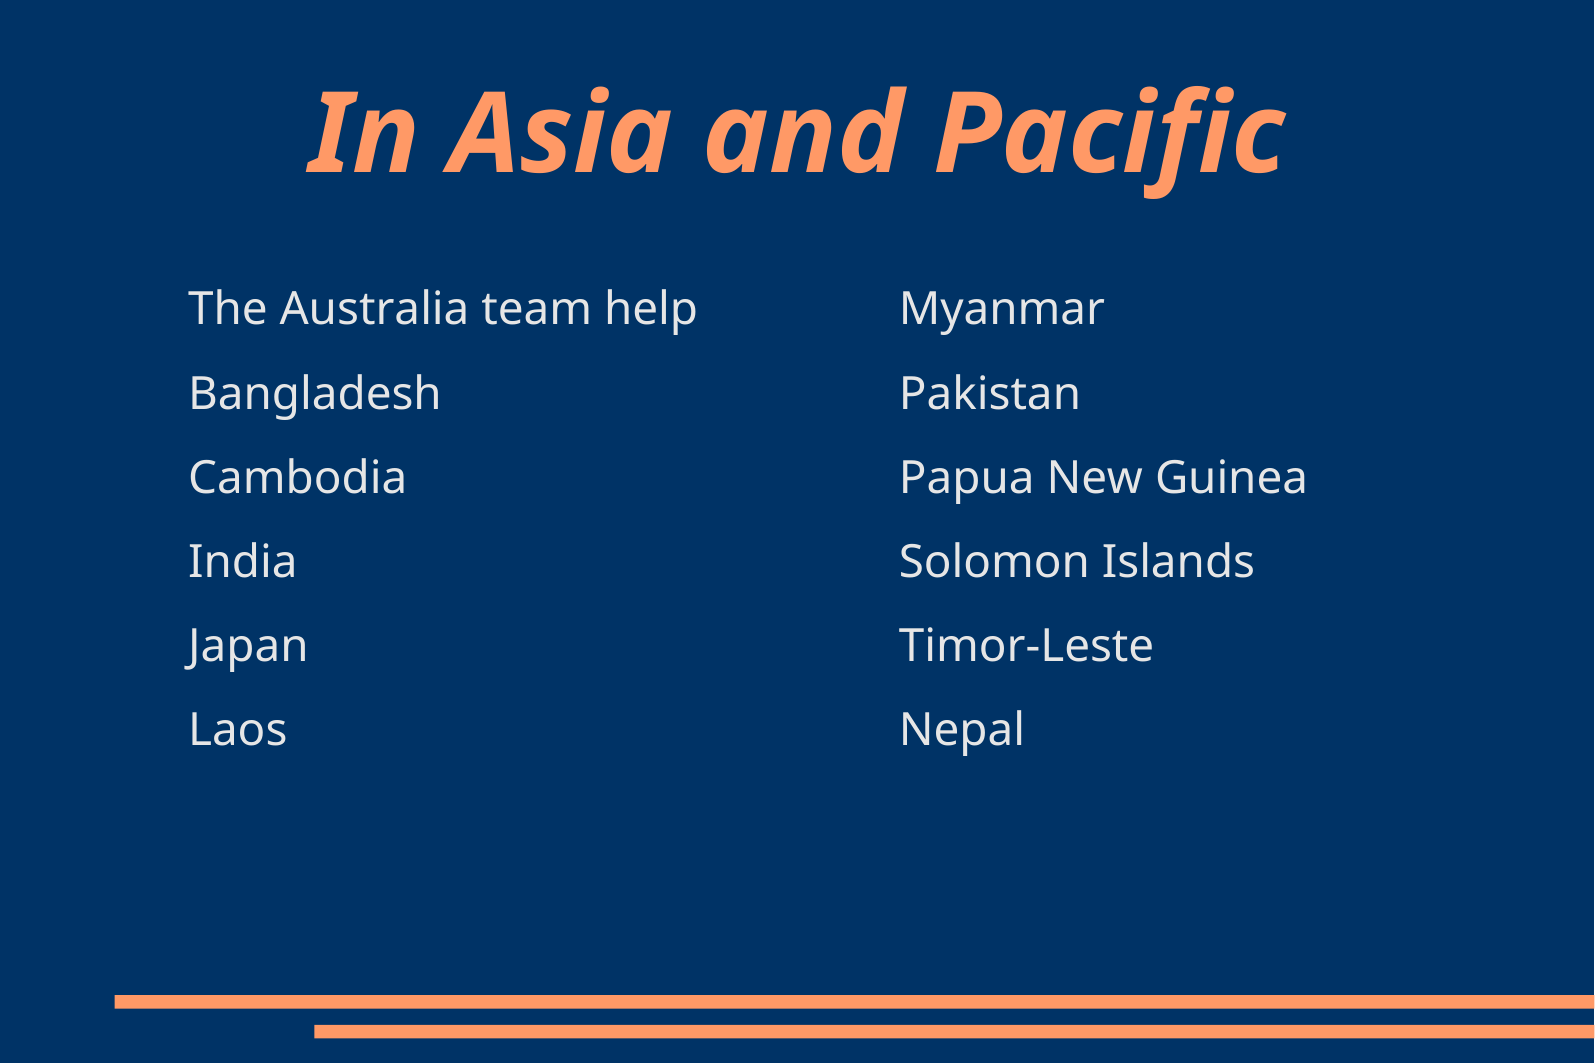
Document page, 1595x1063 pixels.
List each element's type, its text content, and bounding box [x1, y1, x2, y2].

list Myanmar Pakistan Papua New Guinea Solomon Islands Timor-Leste Nepal [828, 276, 1506, 971]
list The Australia team help Bangladesh Cambodia India Japan Laos [117, 276, 795, 971]
title In Asia and Pacific [117, 39, 1479, 218]
